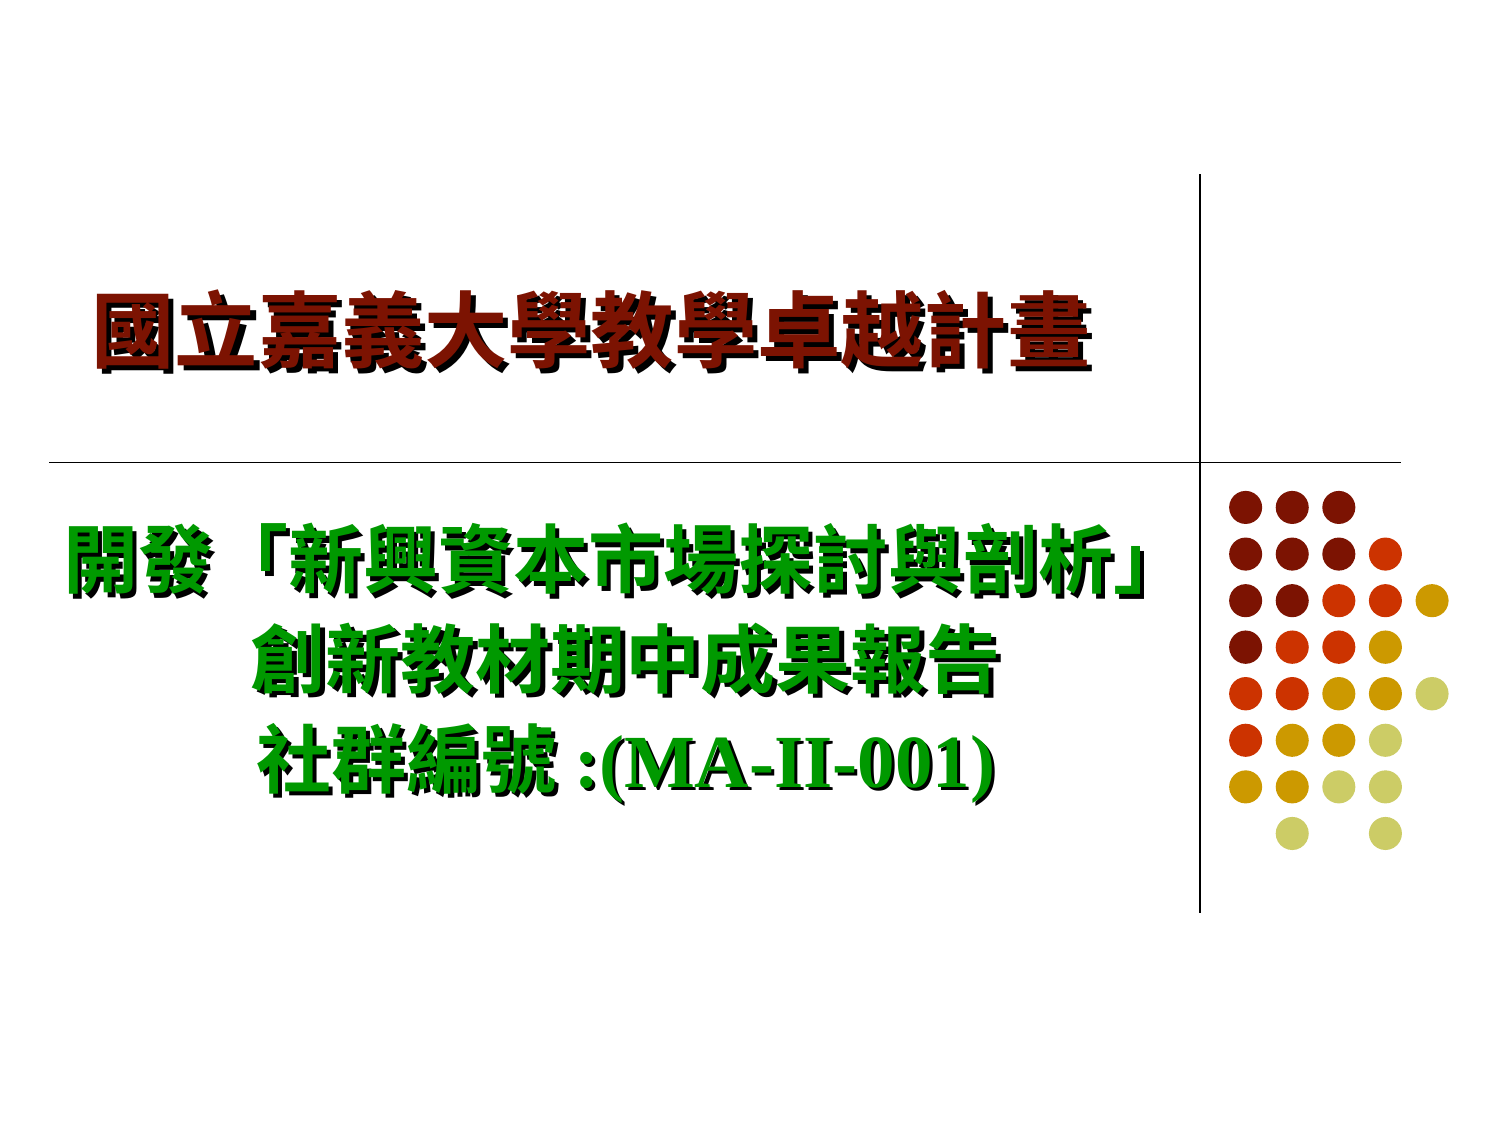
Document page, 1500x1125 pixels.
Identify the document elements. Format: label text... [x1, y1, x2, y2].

subtitle 開發「新興資本市場探討與剖析」 創新教材期中成果報告 社群編號:(MA-II-001) [41, 515, 1211, 894]
title 國立嘉義大學教學卓越計畫 [76, 231, 1190, 386]
